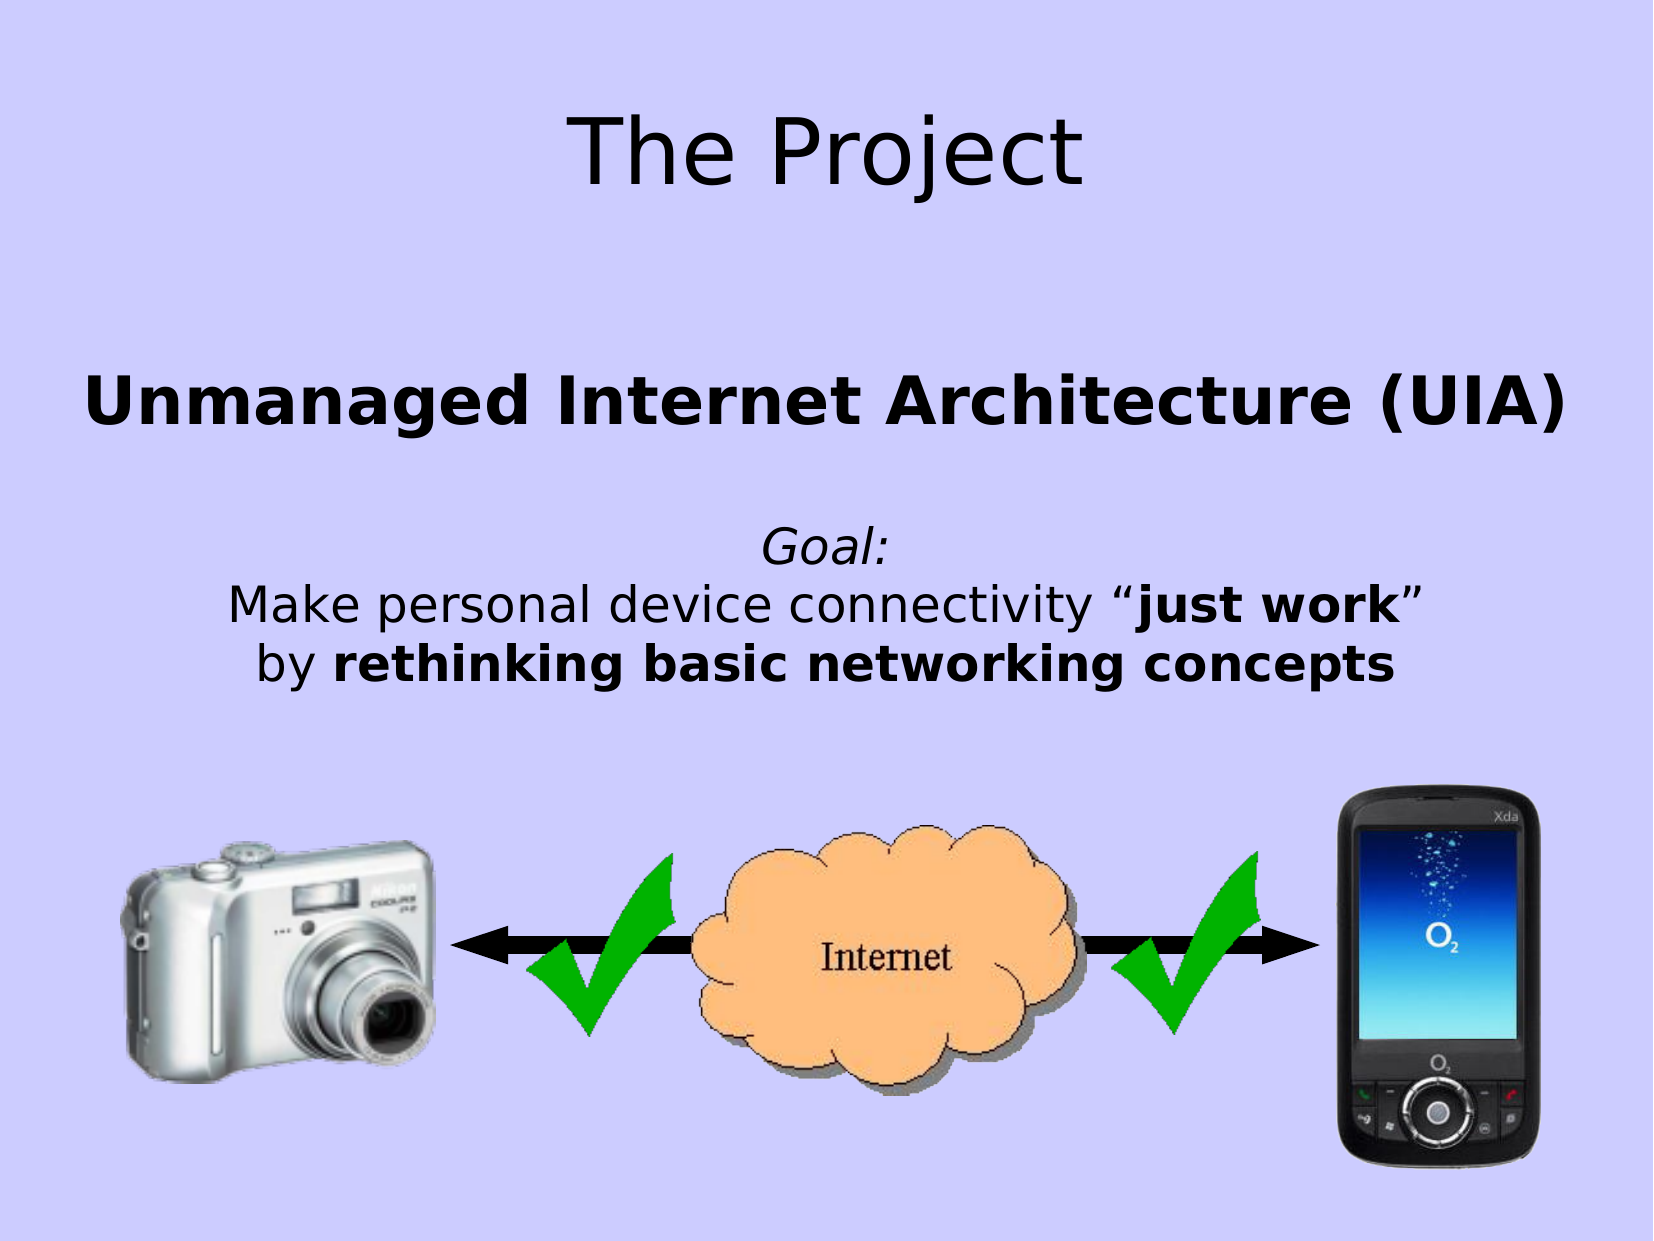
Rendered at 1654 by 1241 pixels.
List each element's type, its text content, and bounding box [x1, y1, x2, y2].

picture [690, 825, 1087, 1096]
picture [1335, 784, 1541, 1171]
title The Project [82, 41, 1571, 265]
picture [120, 840, 436, 1084]
picture [1110, 851, 1261, 1036]
subtitle Unmanaged Internet Architecture (UIA) Goal: Make personal device connectivity “just work” by rethinking basic networking concepts [82, 290, 1571, 766]
picture [525, 853, 676, 1037]
